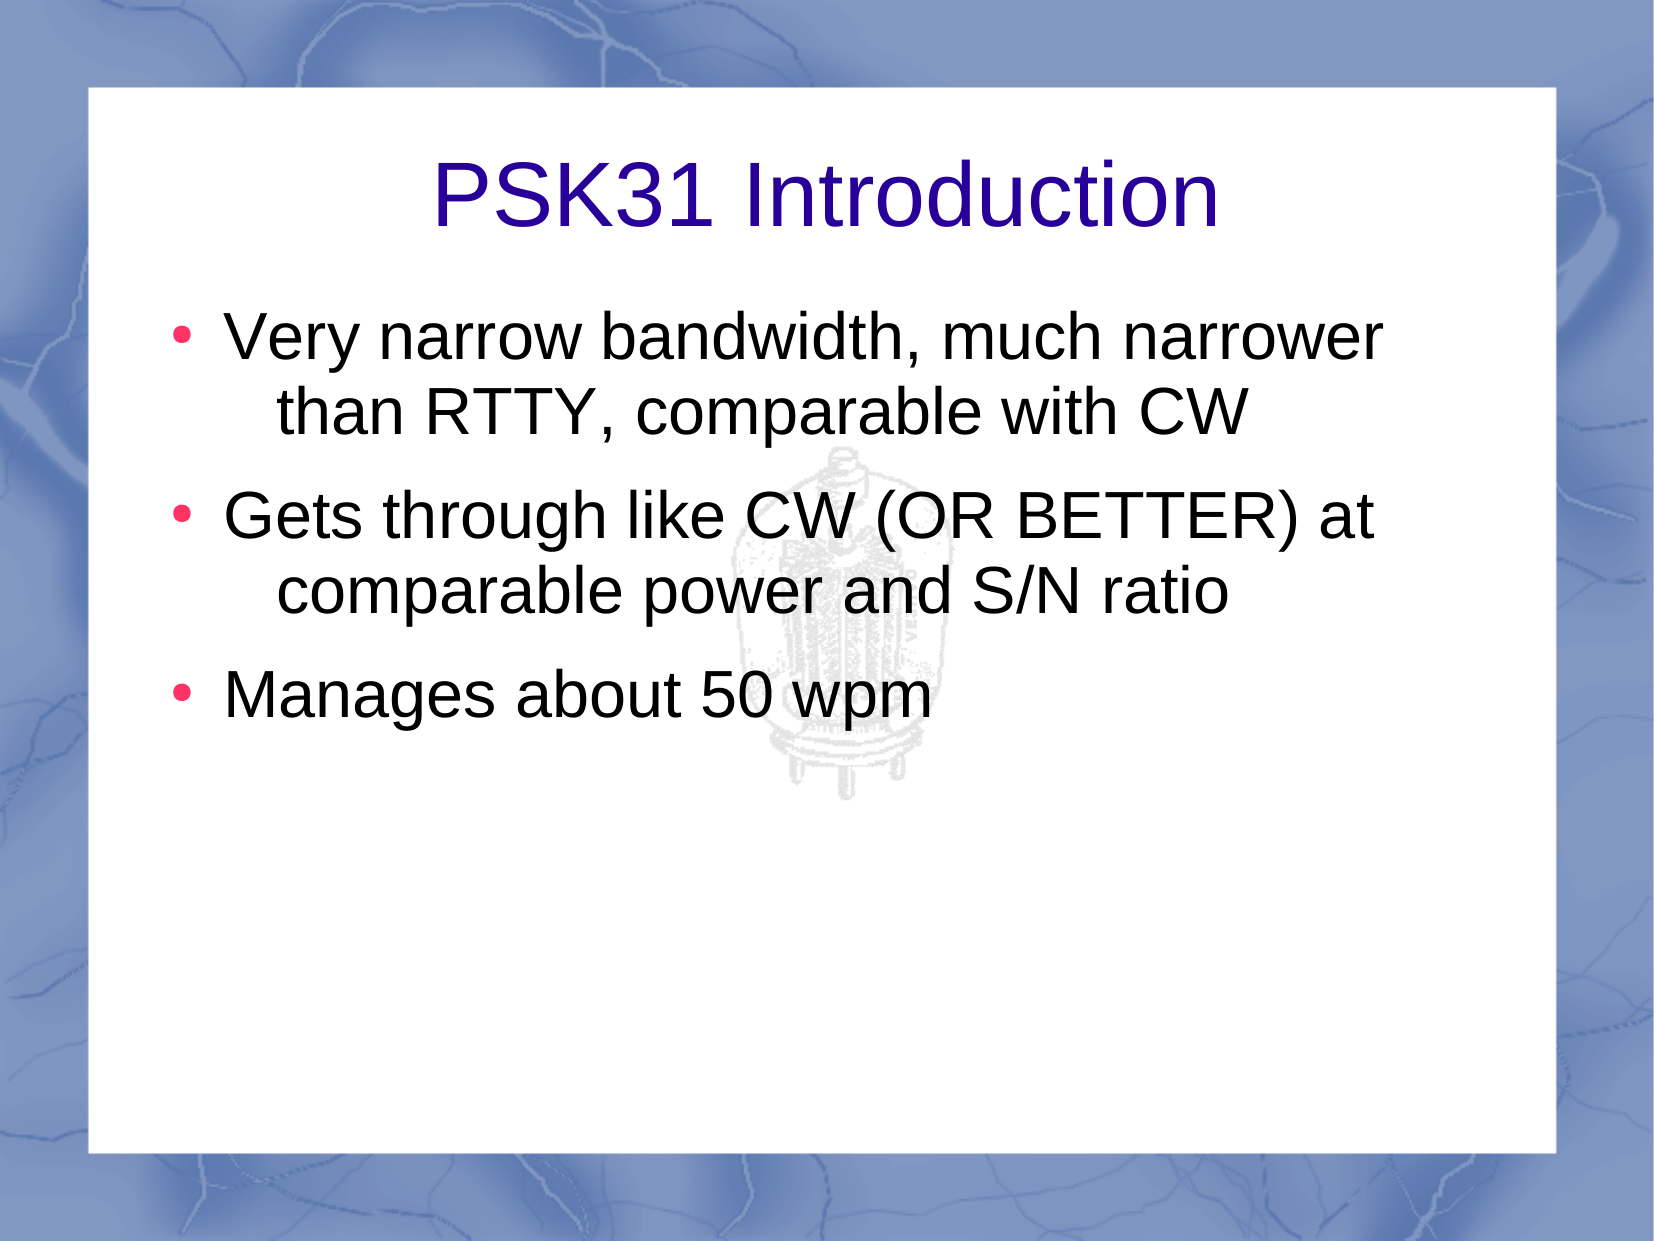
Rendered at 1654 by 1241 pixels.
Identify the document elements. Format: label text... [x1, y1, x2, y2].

picture [0, 0, 1654, 1241]
list Very narrow bandwidth, much narrower than RTTY, comparable with CW Gets through like CW (OR BETTER) at comparable power and S/N ratio Manages about 50 wpm [134, 298, 1493, 984]
title PSK31 Introduction [118, 90, 1536, 298]
